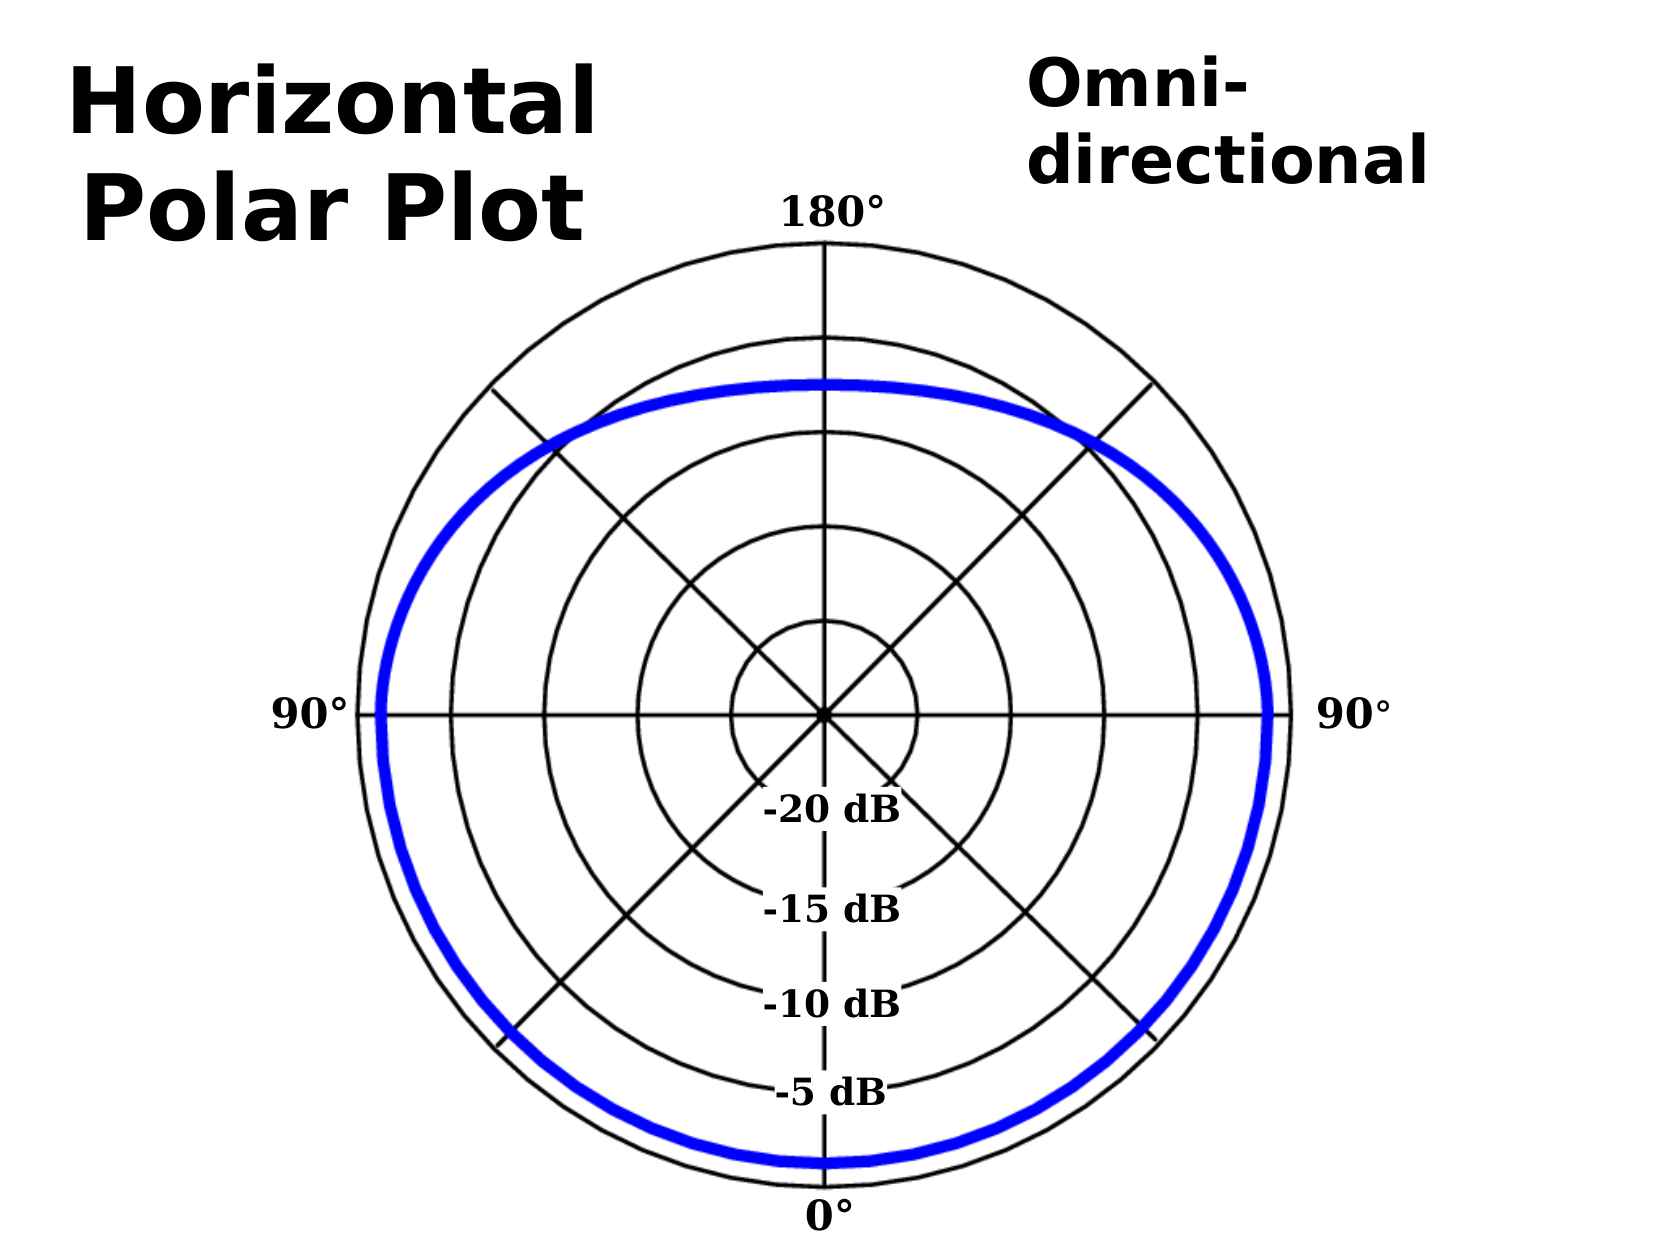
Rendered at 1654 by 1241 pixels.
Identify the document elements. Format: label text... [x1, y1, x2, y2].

text_box Omni-directional [1026, 43, 1575, 200]
text_box 90° [270, 689, 350, 739]
picture [318, 219, 1329, 1207]
text_box Horizontal Polar Plot [65, 47, 647, 263]
text_box 0° [805, 1191, 856, 1241]
text_box 90° [1315, 689, 1393, 739]
text_box -10 dB [762, 981, 902, 1026]
text_box 180° [778, 187, 887, 237]
text_box -5 dB [774, 1070, 888, 1115]
text_box -20 dB [762, 786, 902, 831]
text_box -15 dB [762, 887, 902, 932]
